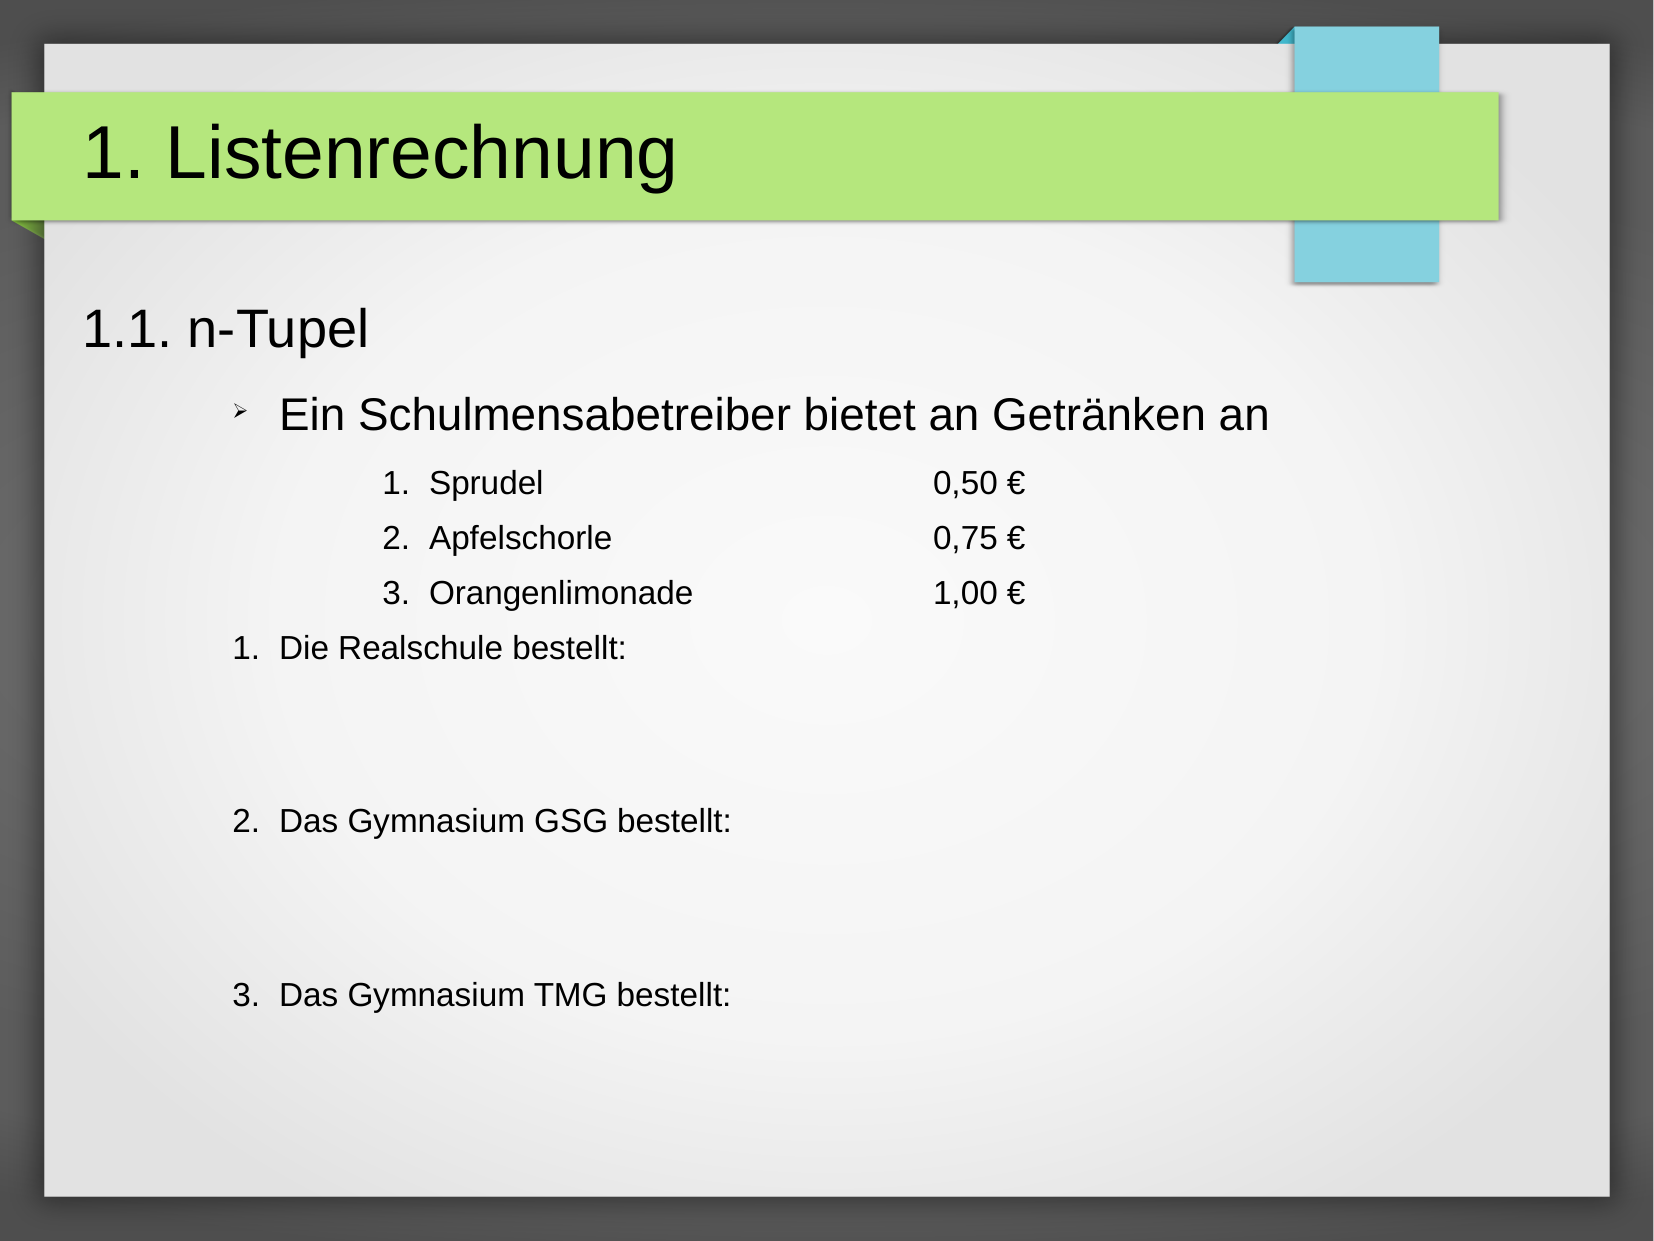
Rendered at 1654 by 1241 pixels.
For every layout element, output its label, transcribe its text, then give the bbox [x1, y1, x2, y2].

title 1. Listenrechnung [82, 94, 1264, 213]
picture [0, 0, 1654, 1241]
list 1.1. n-Tupel Ein Schulmensabetreiber bietet an Getränken an Sprudel 0,50 € Apfelschorle 0,75 € Orangenlimonade 1,00 € Die Realschule bestellt: Das Gymnasium GSG bestellt: Das Gymnasium TMG bestellt: [82, 295, 1571, 1015]
